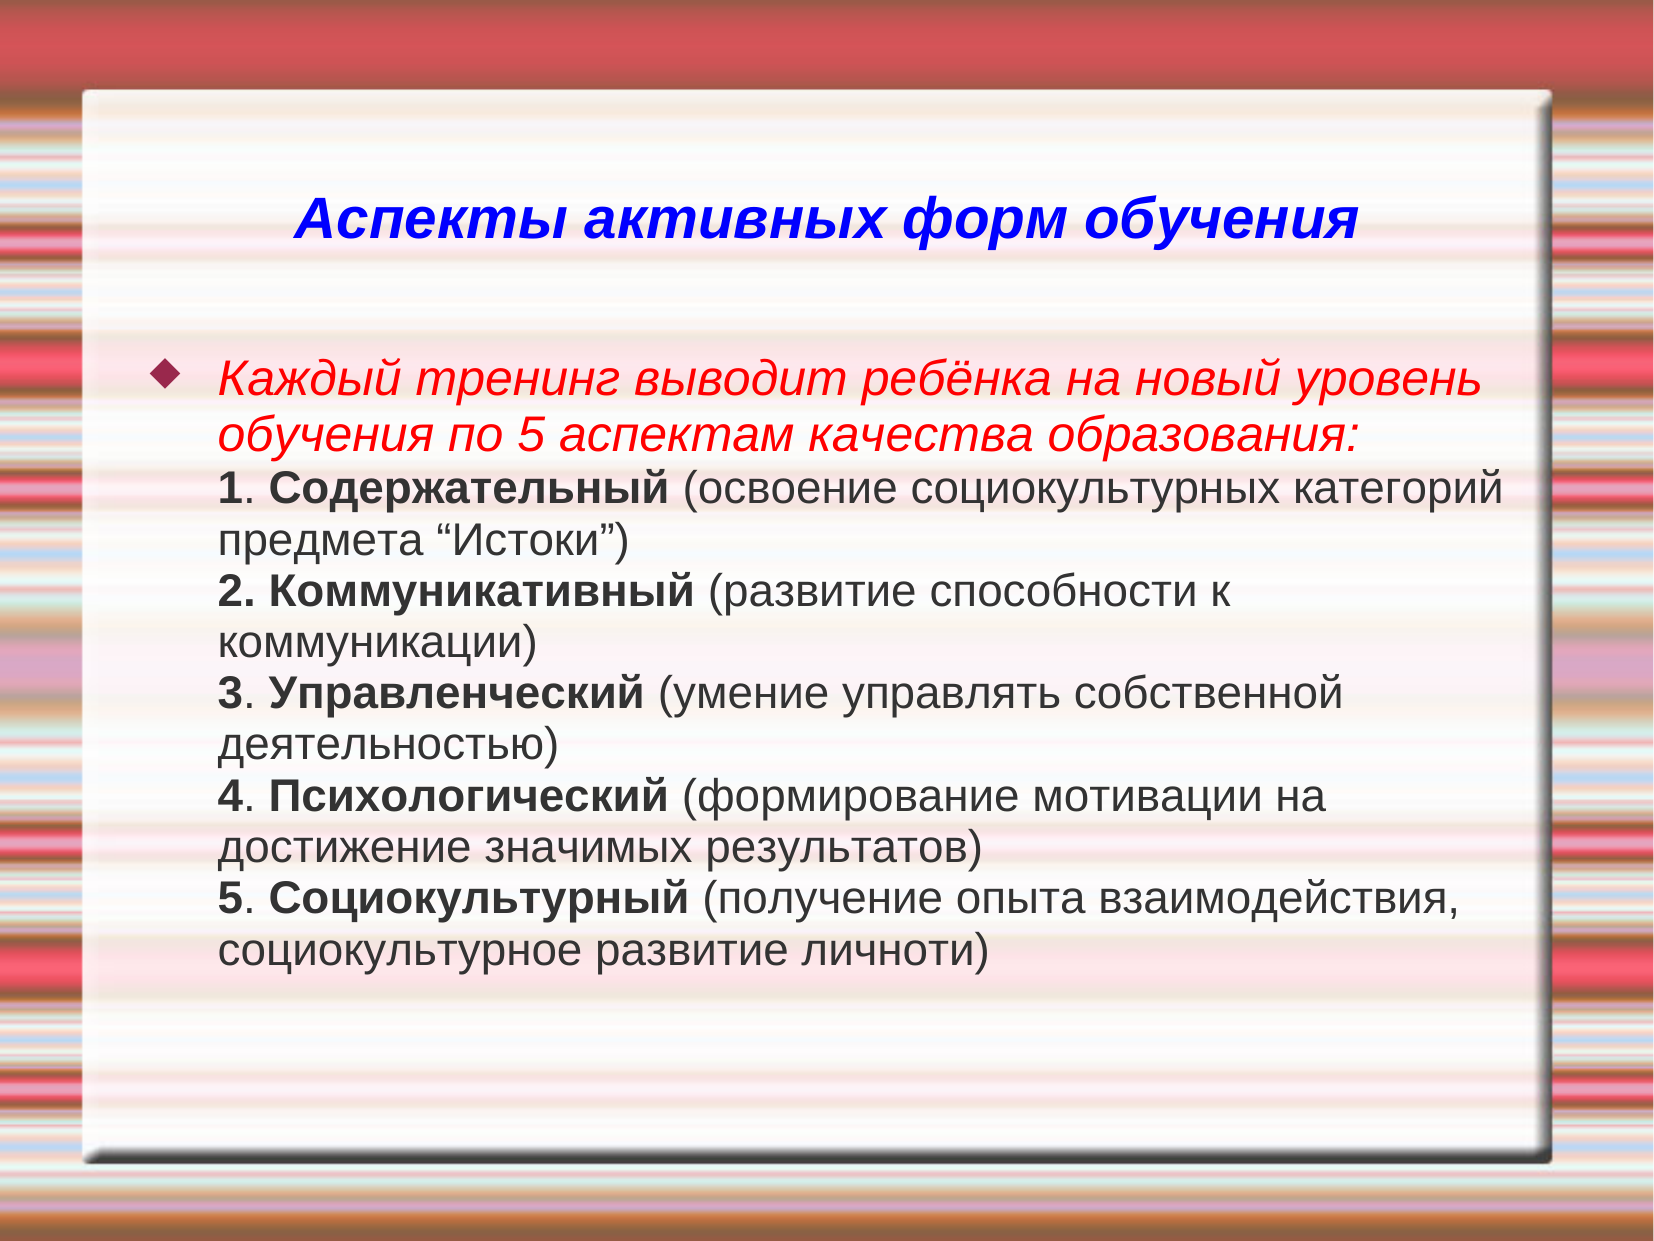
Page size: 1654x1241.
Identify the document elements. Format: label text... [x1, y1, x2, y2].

title Аспекты активных форм обучения [121, 114, 1534, 322]
list Каждый тренинг выводит ребёнка на новый уровень обучения по 5 аспектам качества образования: 1. Содержательный (освоение социокультурных категорий предмета “Истоки”) 2. Коммуникативный (развитие способности к коммуникации) 3. Управленческий (умение управлять собственной деятельностью) 4. Психологический (формирование мотивации на достижение значимых результатов) 5. Социокультурный (получение опыта взаимодействия, социокультурное развитие личноти) [134, 350, 1516, 1132]
picture [0, 0, 1654, 1241]
